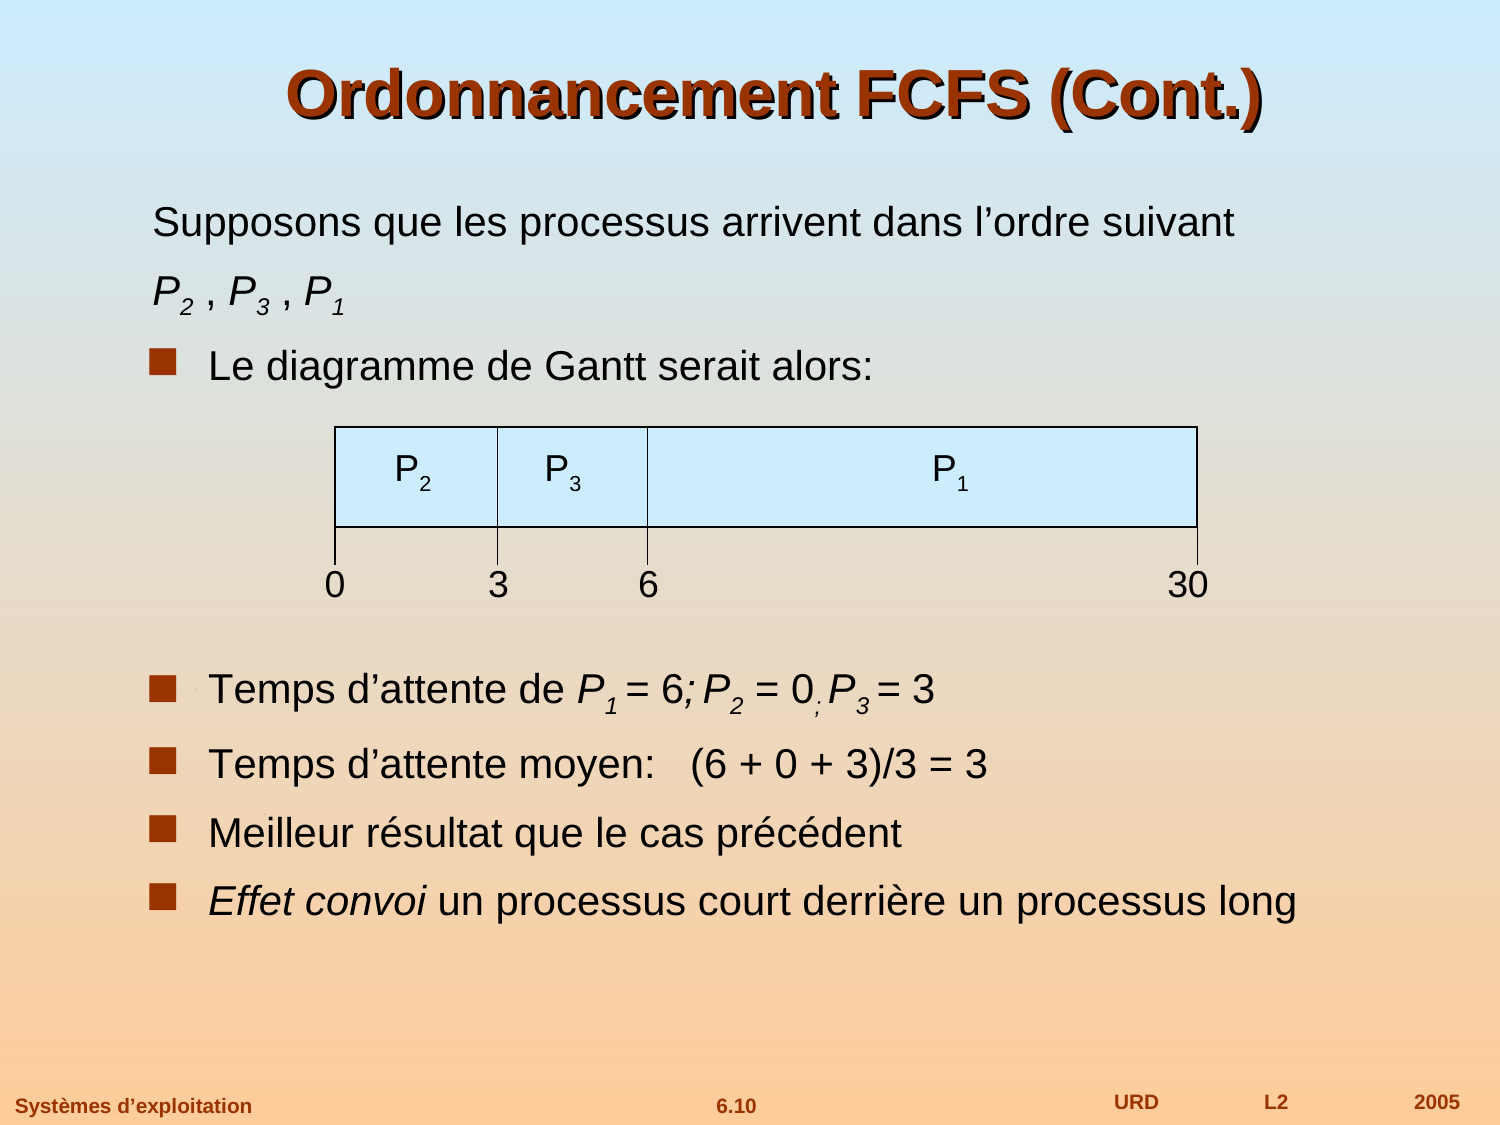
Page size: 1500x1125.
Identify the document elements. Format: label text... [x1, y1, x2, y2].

text_box [648, 427, 1198, 528]
text_box 30 [1152, 552, 1224, 613]
title Ordonnancement FCFS (Cont.) [112, 37, 1438, 138]
text_box 0 [309, 552, 361, 613]
text_box P2 [379, 436, 447, 504]
text_box P3 [529, 436, 597, 504]
list Supposons que les processus arrivent dans l’ordre suivant P2 , P3 , P1 Le diagramme de Gantt serait alors: Temps d’attente de P1 = 6; P2 = 0; P3 = 3 Temps d’attente moyen: (6 + 0 + 3)/3 = 3 Meilleur résultat que le cas précédent Effet convoi un processus court derrière un processus long [137, 187, 1426, 988]
text_box P1 [917, 436, 984, 504]
text_box 6 [623, 552, 674, 613]
text_box [334, 427, 497, 528]
text_box 3 [473, 552, 524, 613]
text_box [498, 427, 647, 528]
